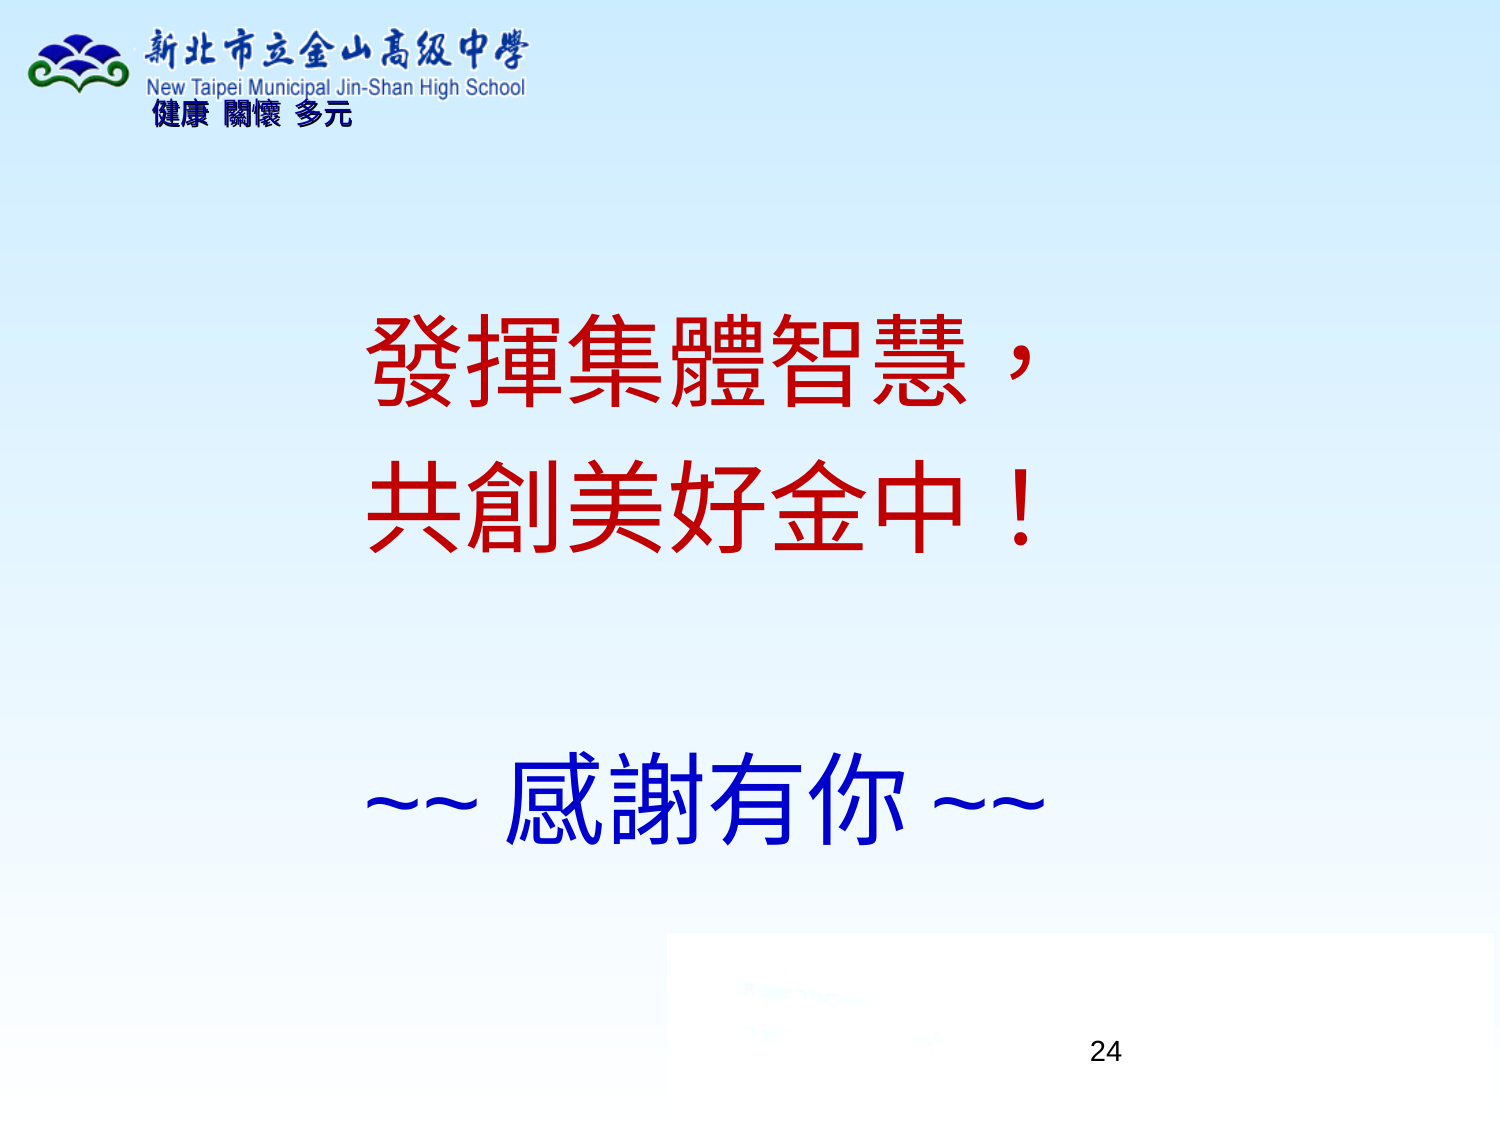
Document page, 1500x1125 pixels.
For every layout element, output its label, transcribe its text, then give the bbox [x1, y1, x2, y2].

text_box [1074, 1024, 1426, 1103]
list 發揮集體智慧， 共創美好金中！ ~~感謝有你~~ [348, 290, 1365, 870]
